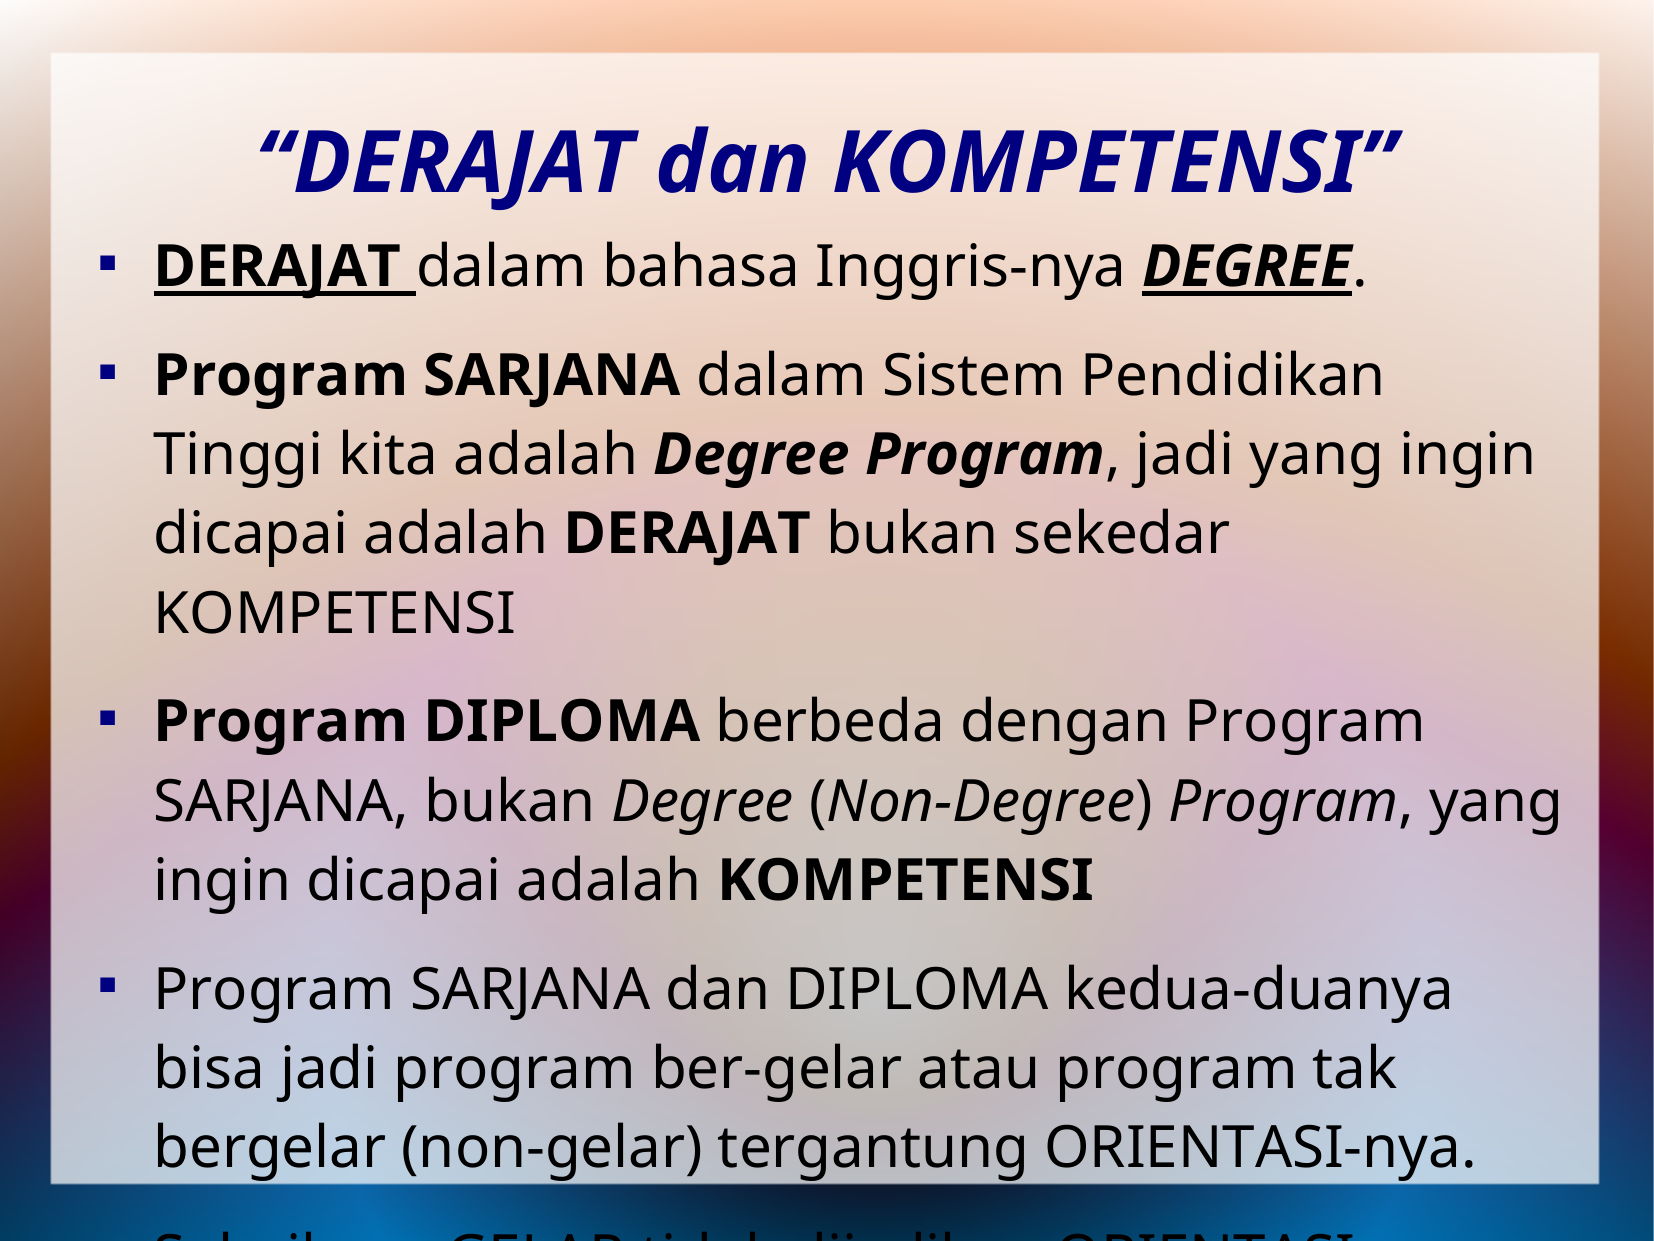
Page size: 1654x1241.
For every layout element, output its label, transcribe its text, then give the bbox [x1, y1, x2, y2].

title “DERAJAT dan KOMPETENSI” [82, 55, 1571, 224]
picture [0, 0, 1654, 1241]
list DERAJAT dalam bahasa Inggris-nya DEGREE. Program SARJANA dalam Sistem Pendidikan Tinggi kita adalah Degree Program, jadi yang ingin dicapai adalah DERAJAT bukan sekedar KOMPETENSI Program DIPLOMA berbeda dengan Program SARJANA, bukan Degree (Non-Degree) Program, yang ingin dicapai adalah KOMPETENSI Program SARJANA dan DIPLOMA kedua-duanya bisa jadi program ber-gelar atau program tak bergelar (non-gelar) tergantung ORIENTASI-nya. Sebaiknya GELAR tidak dijadikan ORIENTASI pendidikan tinggi. [82, 224, 1571, 1133]
